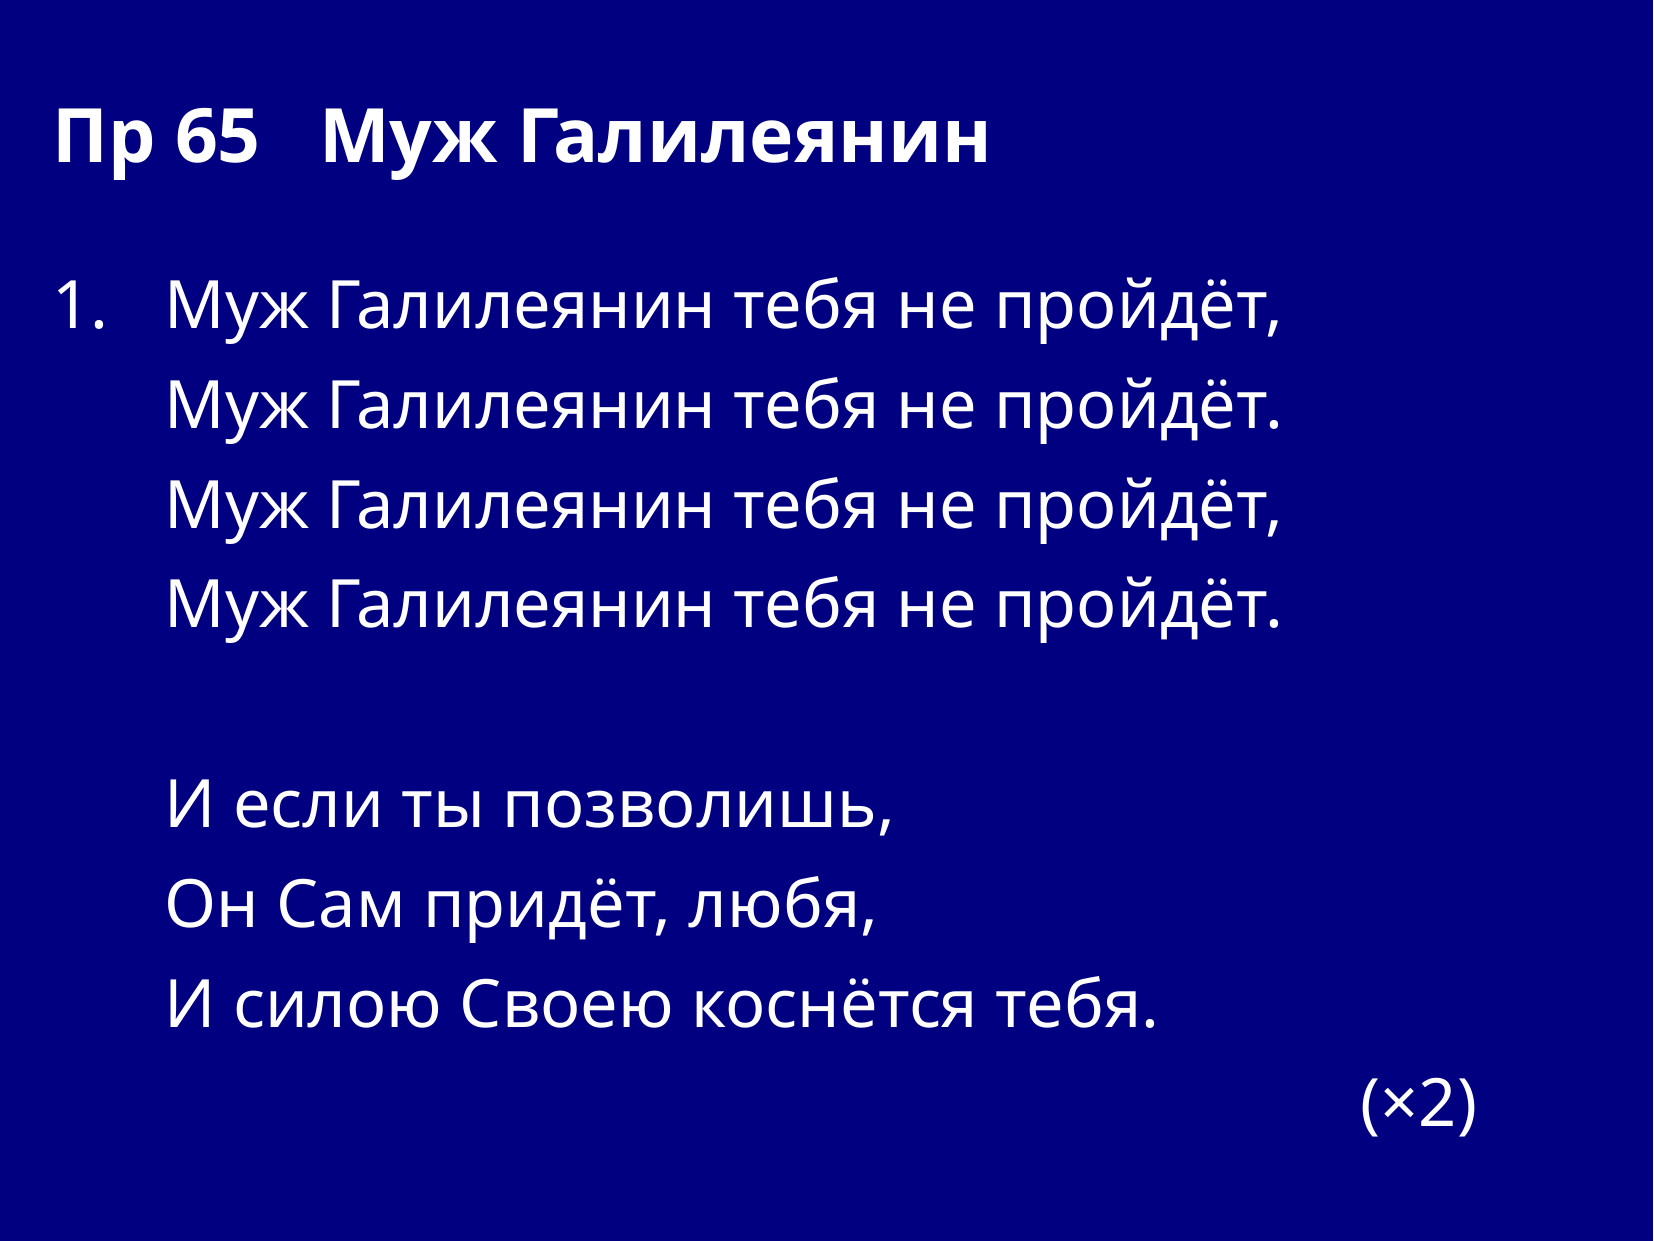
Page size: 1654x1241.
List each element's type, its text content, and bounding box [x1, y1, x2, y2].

text_box 1. Муж Галилеянин тебя не пройдёт, Муж Галилеянин тебя не пройдёт. Муж Галилеянин тебя не пройдёт, Муж Галилеянин тебя не пройдёт. И если ты позволишь, Он Сам придёт, любя, И силою Своею коснётся тебя. (×2) [37, 188, 1576, 1163]
text_box Пр 65 Муж Галилеянин [37, 75, 1576, 188]
